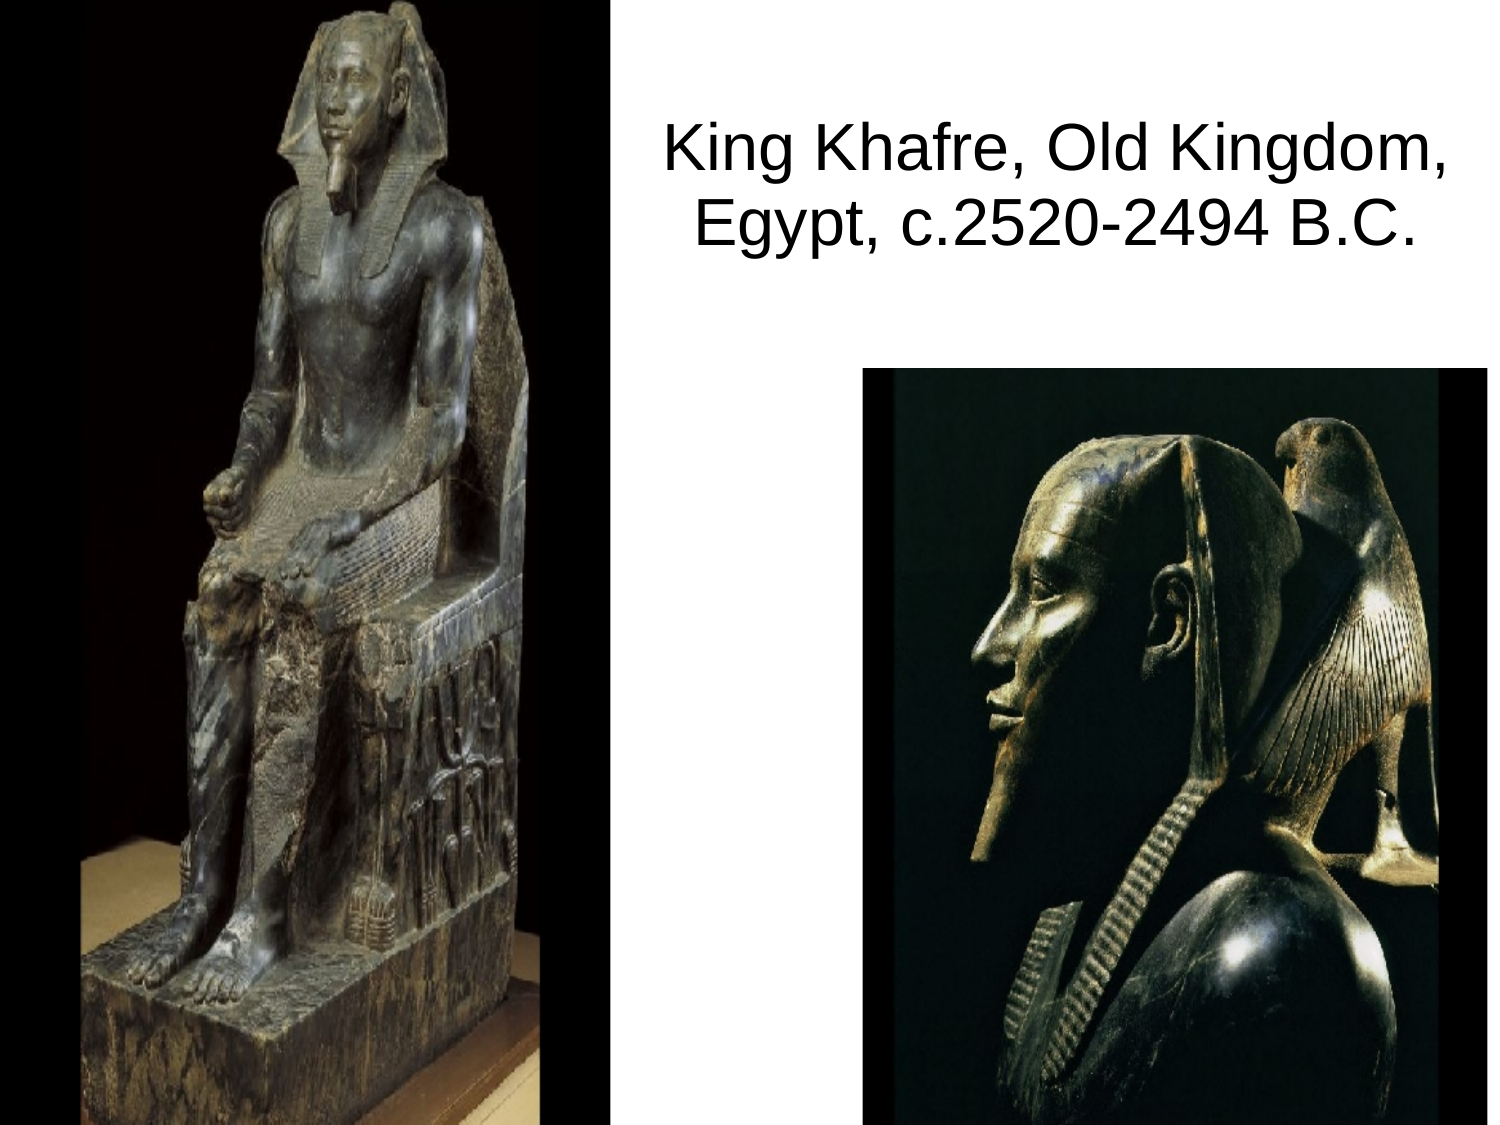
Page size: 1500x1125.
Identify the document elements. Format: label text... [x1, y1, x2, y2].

title King Khafre, Old Kingdom, Egypt, c.2520-2494 B.C. [612, 45, 1500, 326]
picture [862, 368, 1488, 1125]
picture [0, 0, 611, 1125]
